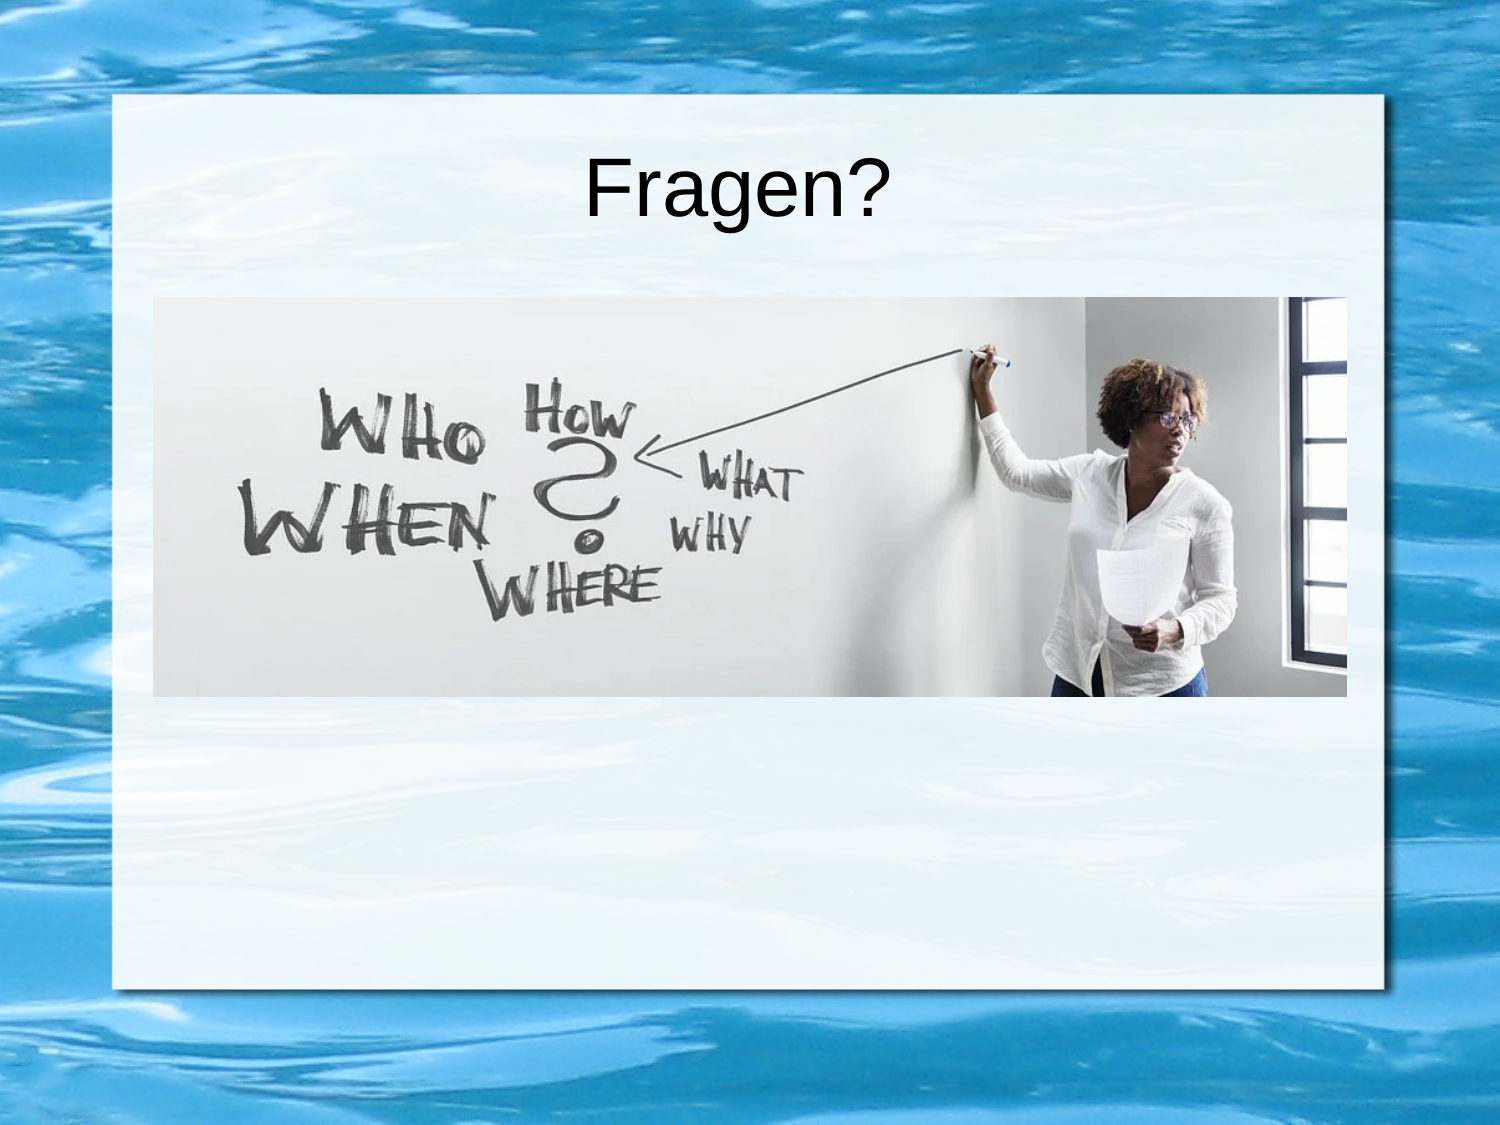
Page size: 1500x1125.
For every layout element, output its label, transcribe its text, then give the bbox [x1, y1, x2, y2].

title Fragen? [133, 107, 1367, 268]
picture [0, 0, 1500, 1125]
